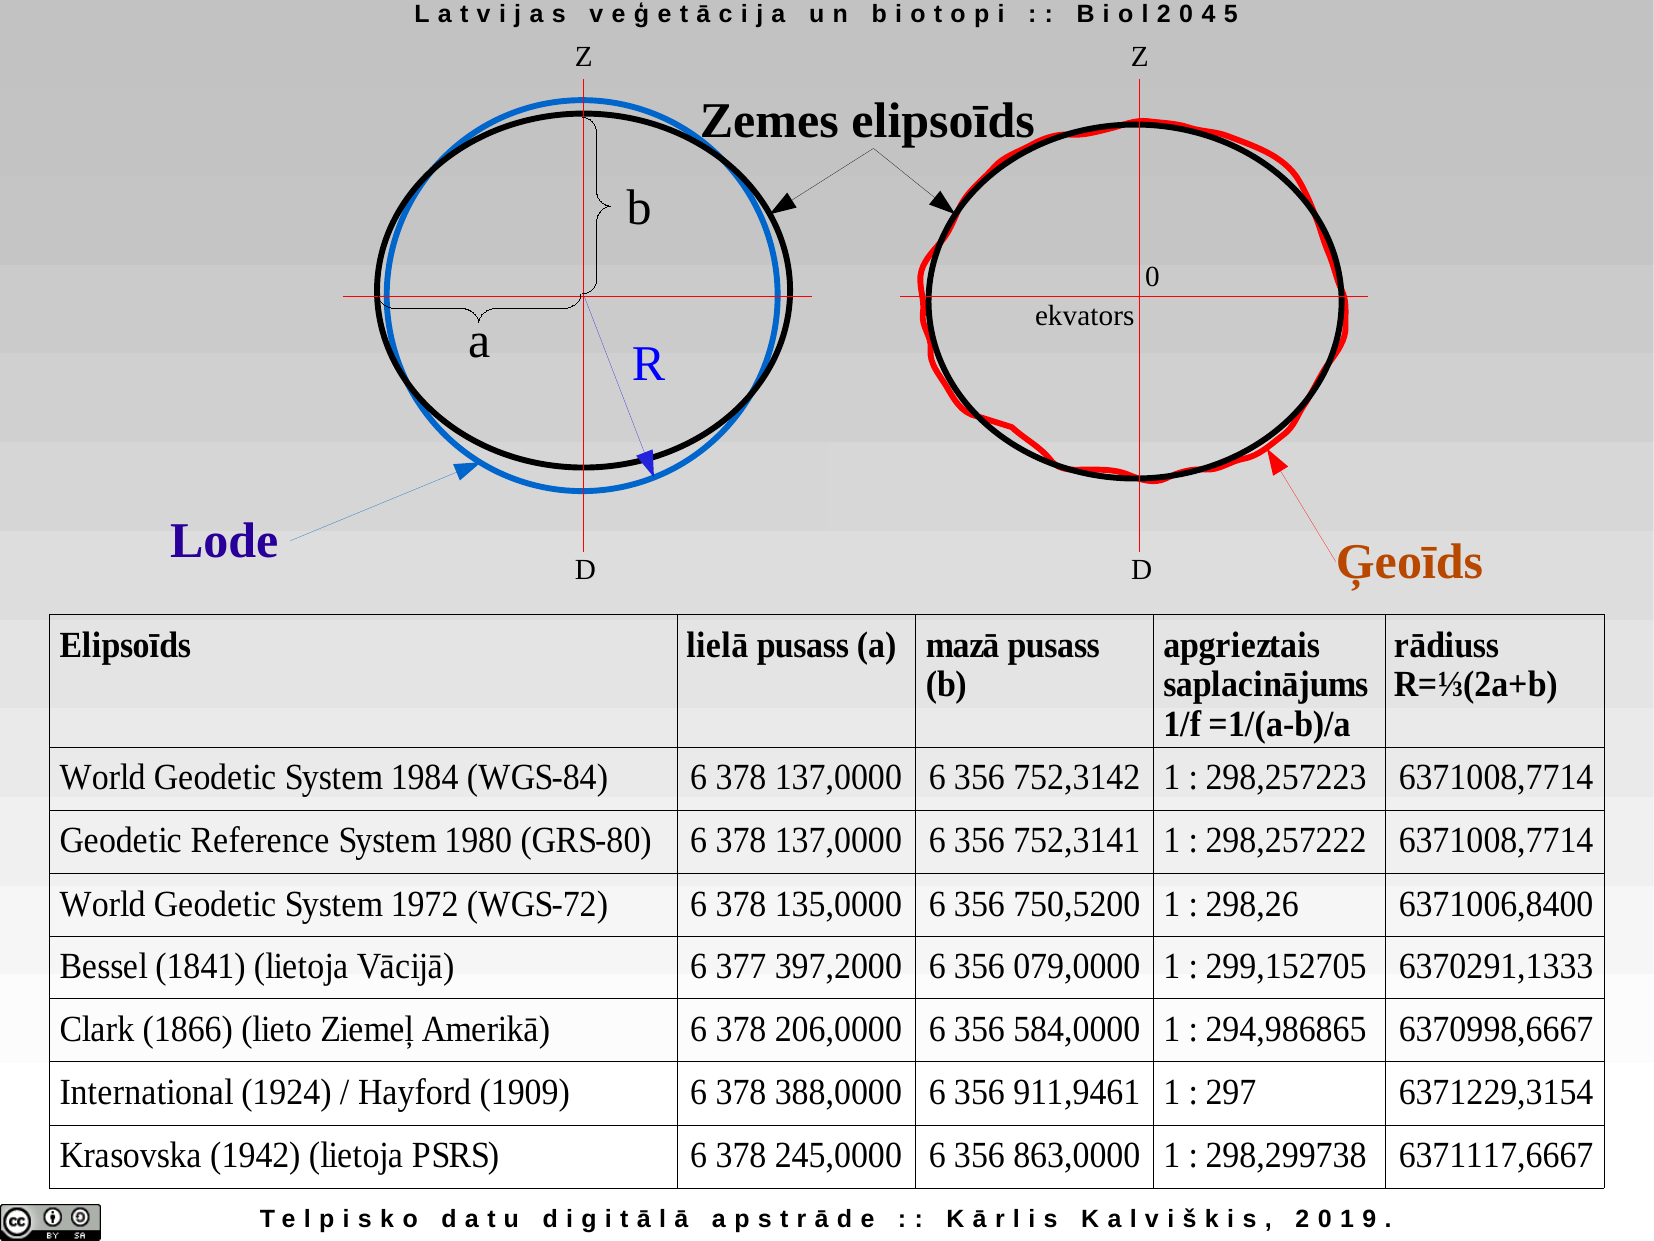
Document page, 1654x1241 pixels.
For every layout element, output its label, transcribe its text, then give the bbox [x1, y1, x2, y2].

chart [47, 612, 1606, 1190]
text_box 0 [1145, 260, 1161, 294]
text_box Z [1130, 40, 1149, 73]
text_box Lode [170, 513, 291, 569]
text_box a [468, 313, 491, 369]
text_box Ģeoīds [1335, 534, 1496, 590]
text_box R [631, 336, 666, 392]
text_box ekvators [1035, 299, 1135, 333]
text_box Z [574, 40, 593, 73]
text_box Zemes elipsoīds [678, 93, 1069, 149]
text_box b [626, 179, 652, 236]
text_box D [1131, 553, 1153, 586]
picture [0, 0, 1654, 1241]
text_box D [574, 553, 597, 586]
